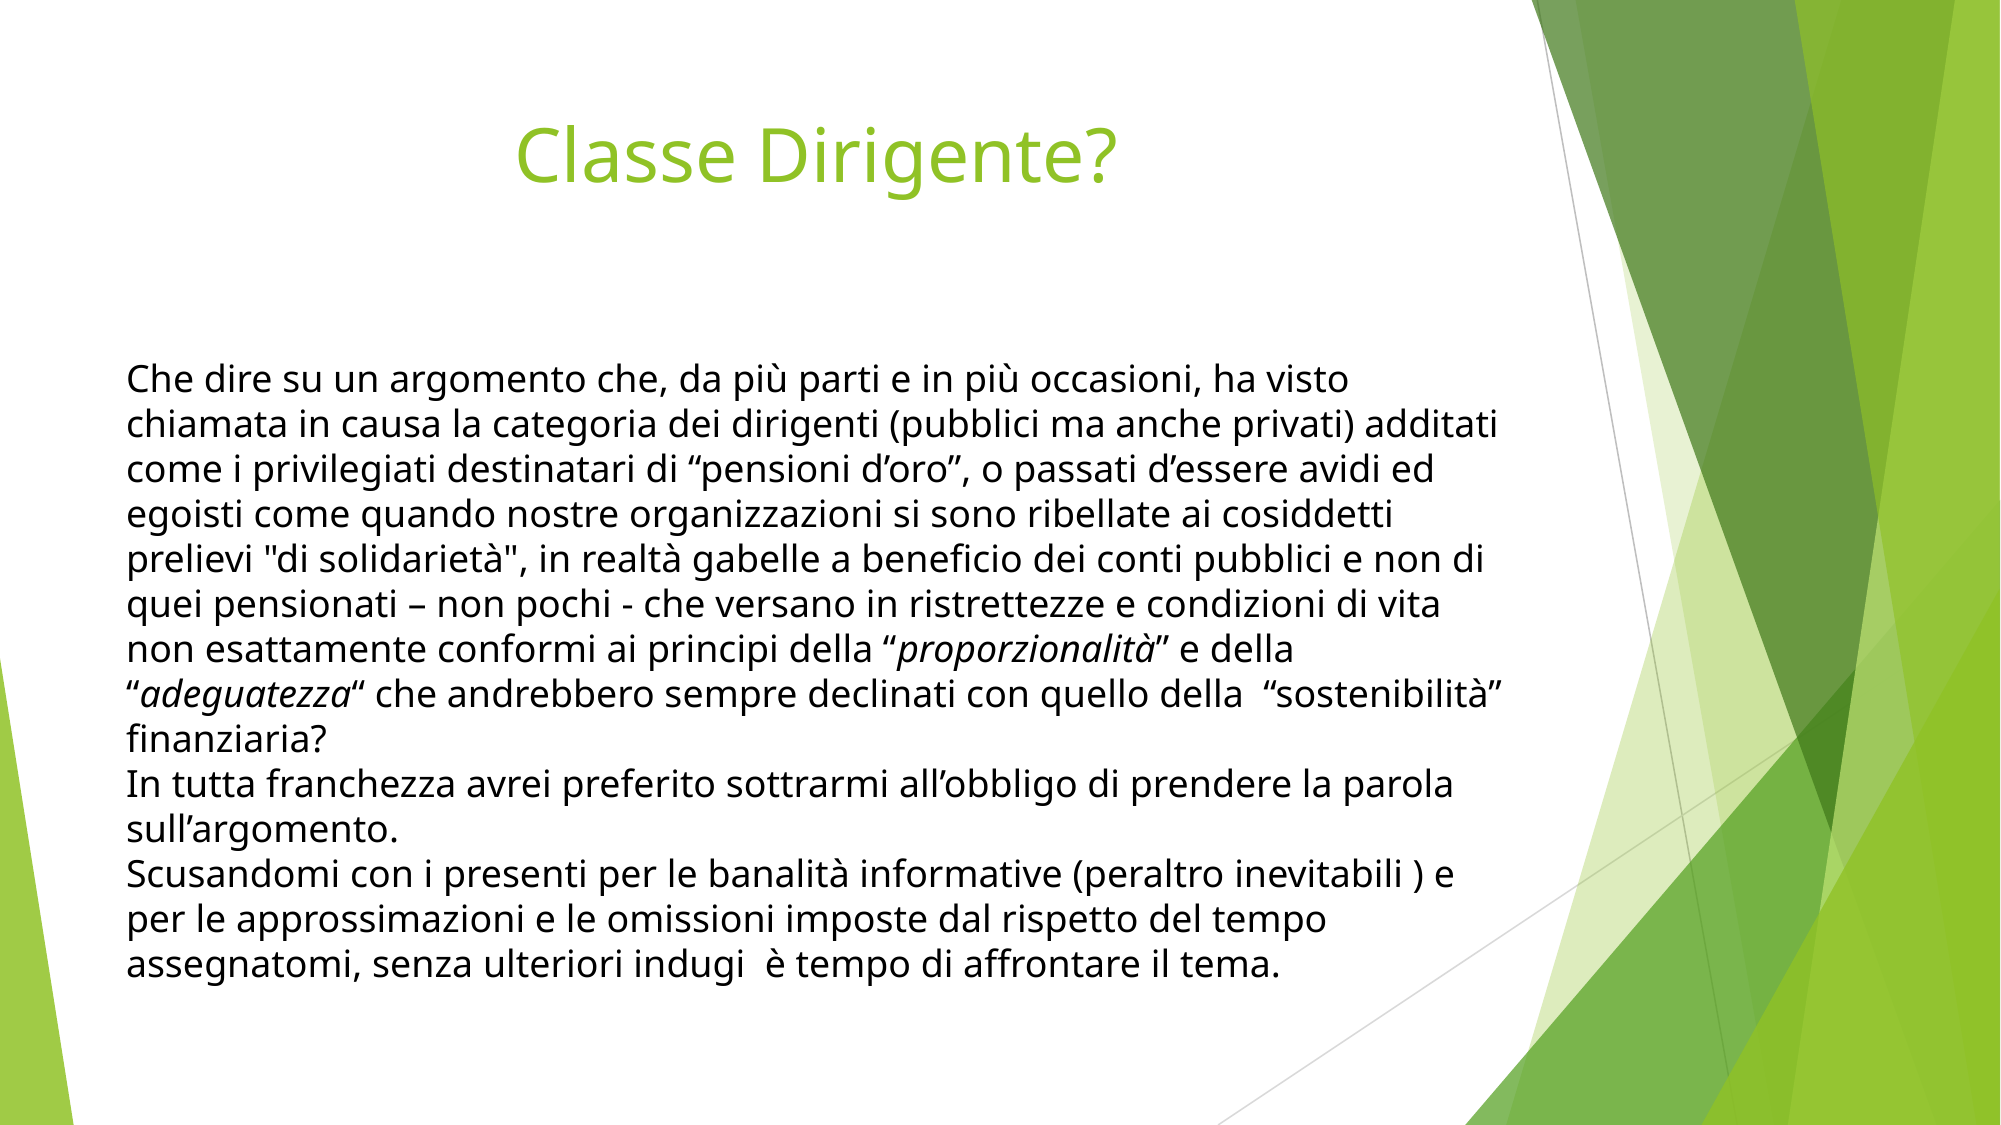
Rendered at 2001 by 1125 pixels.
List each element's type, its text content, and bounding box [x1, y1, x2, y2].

title Classe Dirigente? [111, 99, 1522, 232]
title Che dire su un argomento che, da più parti e in più occasioni, ha visto chiamata in causa la categoria dei dirigenti (pubblici ma anche privati) additati come i privilegiati destinatari di “pensioni d’oro”, o passati d’essere avidi ed egoisti come quando nostre organizzazioni si sono ribellate ai cosiddetti prelievi "di solidarietà", in realtà gabelle a beneficio dei conti pubblici e non di quei pensionati – non pochi - che versano in ristrettezze e condizioni di vita non esattamente conformi ai principi della “proporzionalità” e della “adeguatezza“ che andrebbero sempre declinati con quello della “sostenibilità” finanziaria? In tutta franchezza avrei preferito sottrarmi all’obbligo di prendere la parola sull’argomento. Scusandomi con i presenti per le banalità informative (peraltro inevitabili ) e per le approssimazioni e le omissioni imposte dal rispetto del tempo assegnatomi, senza ulteriori indugi è tempo di affrontare il tema. [111, 302, 1522, 976]
